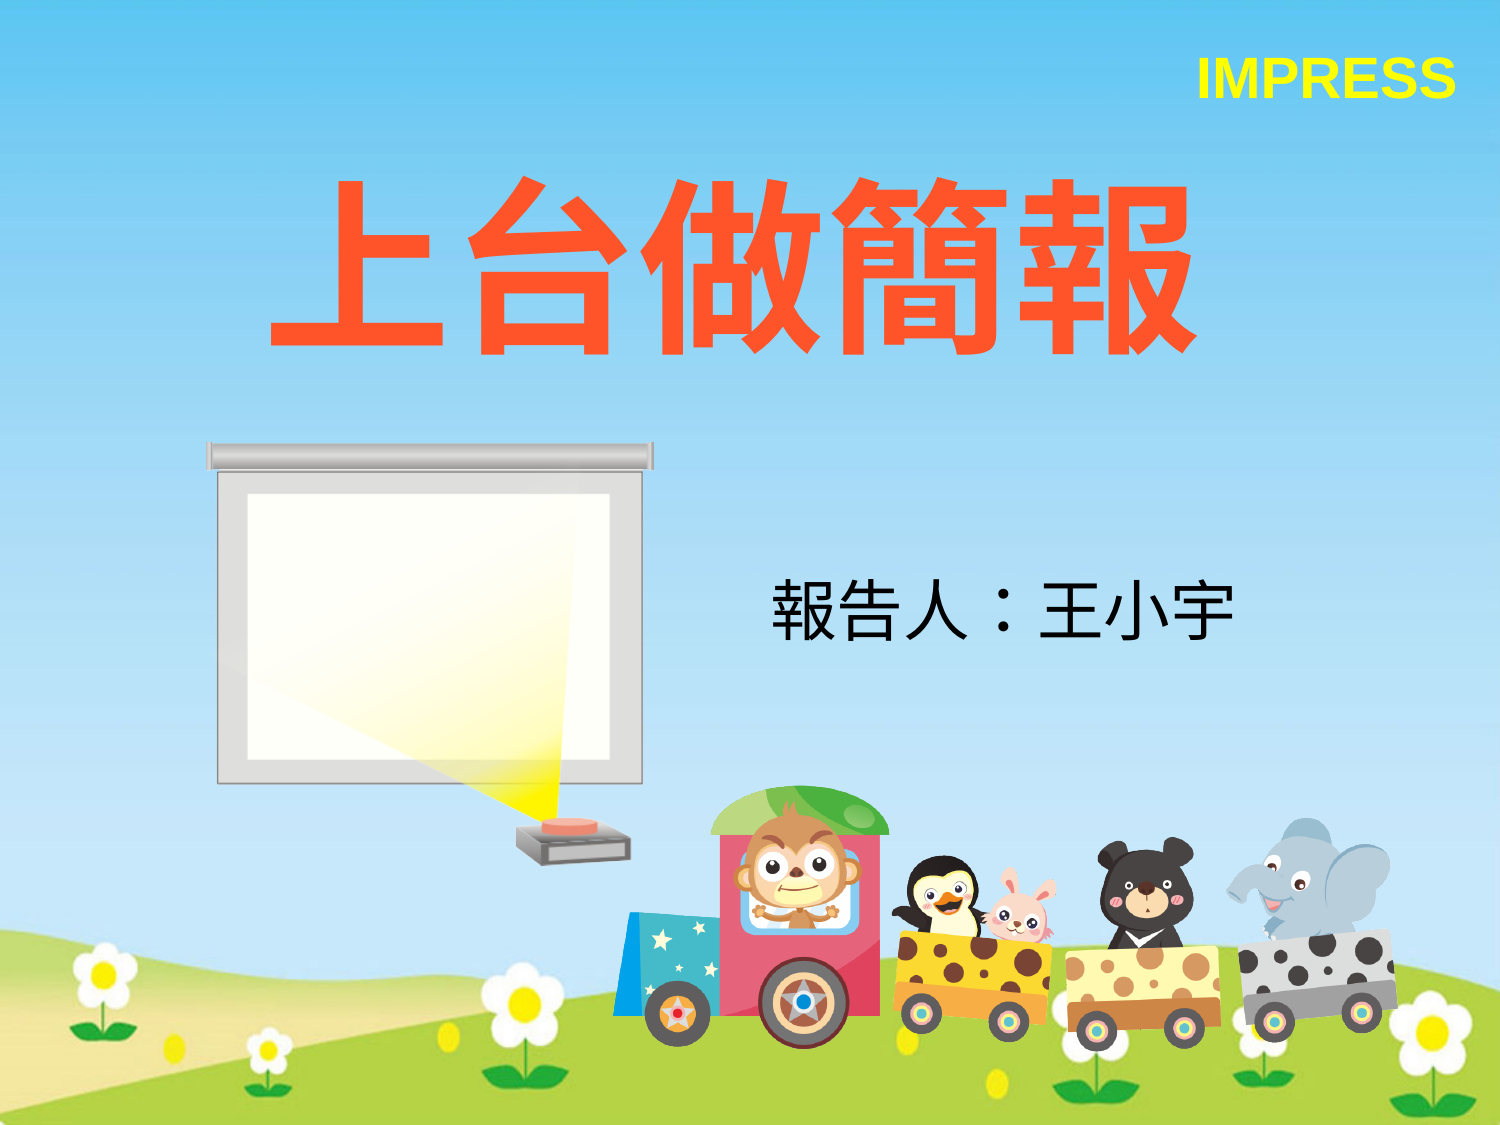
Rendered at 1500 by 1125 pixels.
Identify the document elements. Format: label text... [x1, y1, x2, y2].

text_box 上台做簡報 [224, 143, 1241, 384]
text_box 報告人：王小宇 [749, 561, 1258, 668]
text_box IMPRESS [1181, 33, 1477, 119]
picture [0, 0, 1500, 1125]
